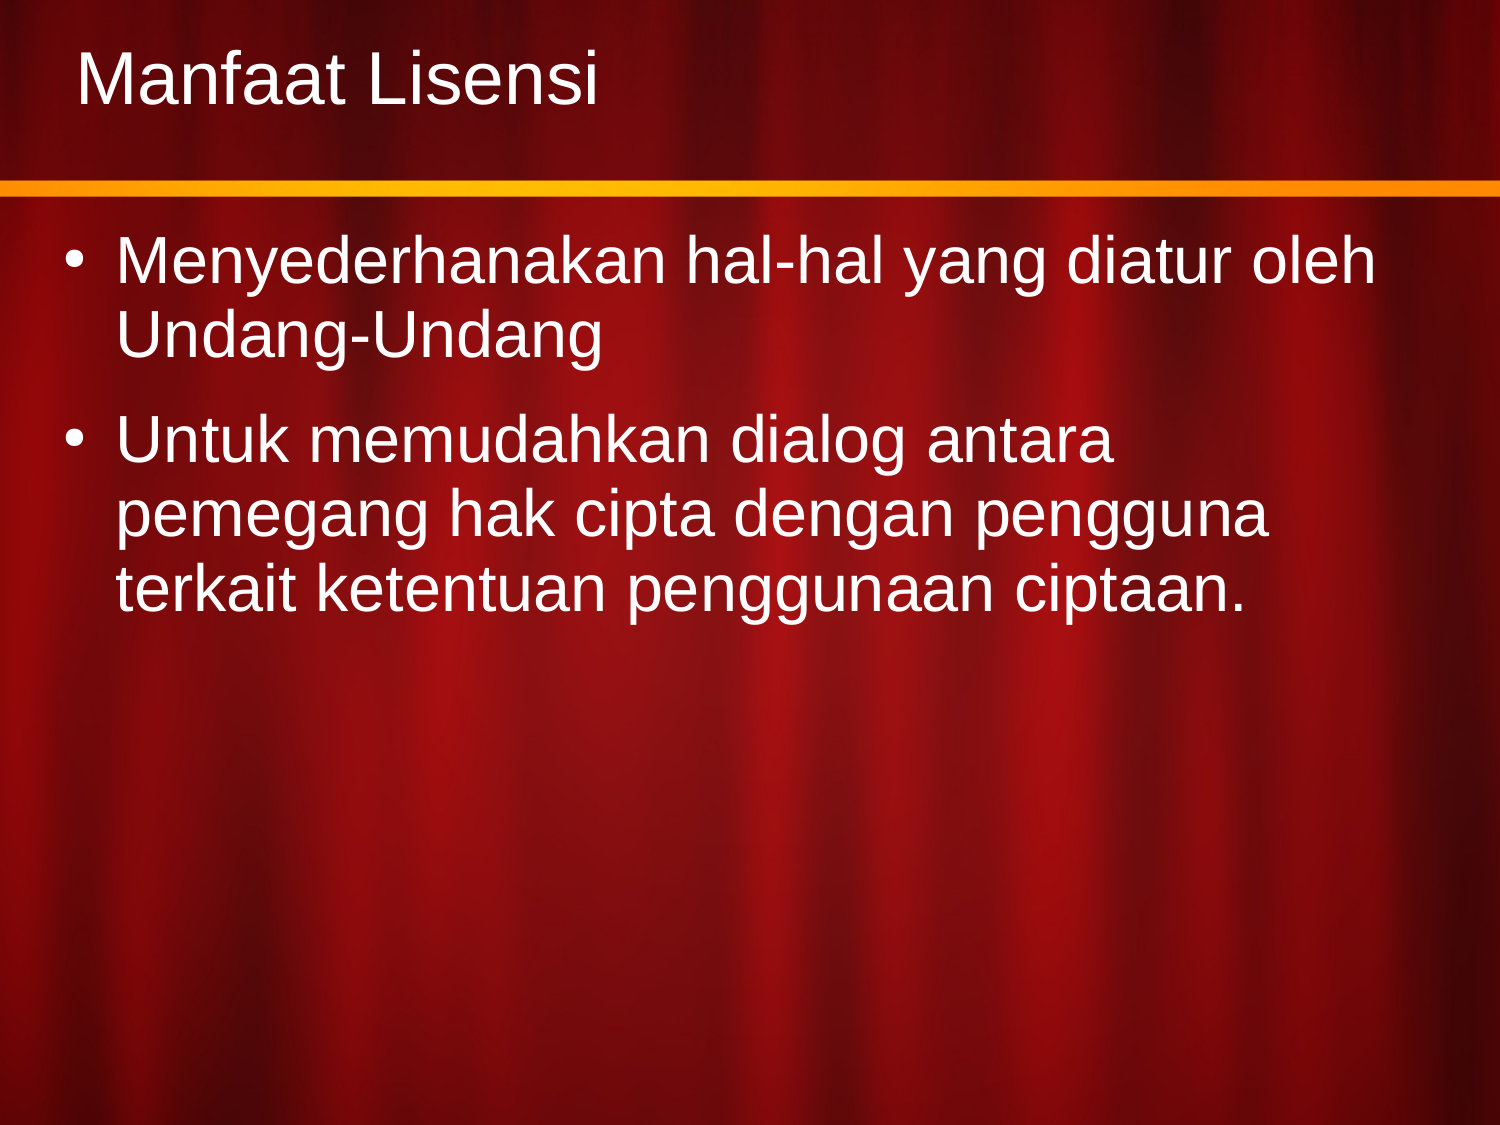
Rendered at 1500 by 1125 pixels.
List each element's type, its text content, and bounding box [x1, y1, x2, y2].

title Manfaat Lisensi [75, 31, 1425, 127]
list Menyederhanakan hal-hal yang diatur oleh Undang-Undang Untuk memudahkan dialog antara pemegang hak cipta dengan pengguna terkait ketentuan penggunaan ciptaan. [45, 222, 1423, 1036]
picture [0, 0, 1500, 1125]
